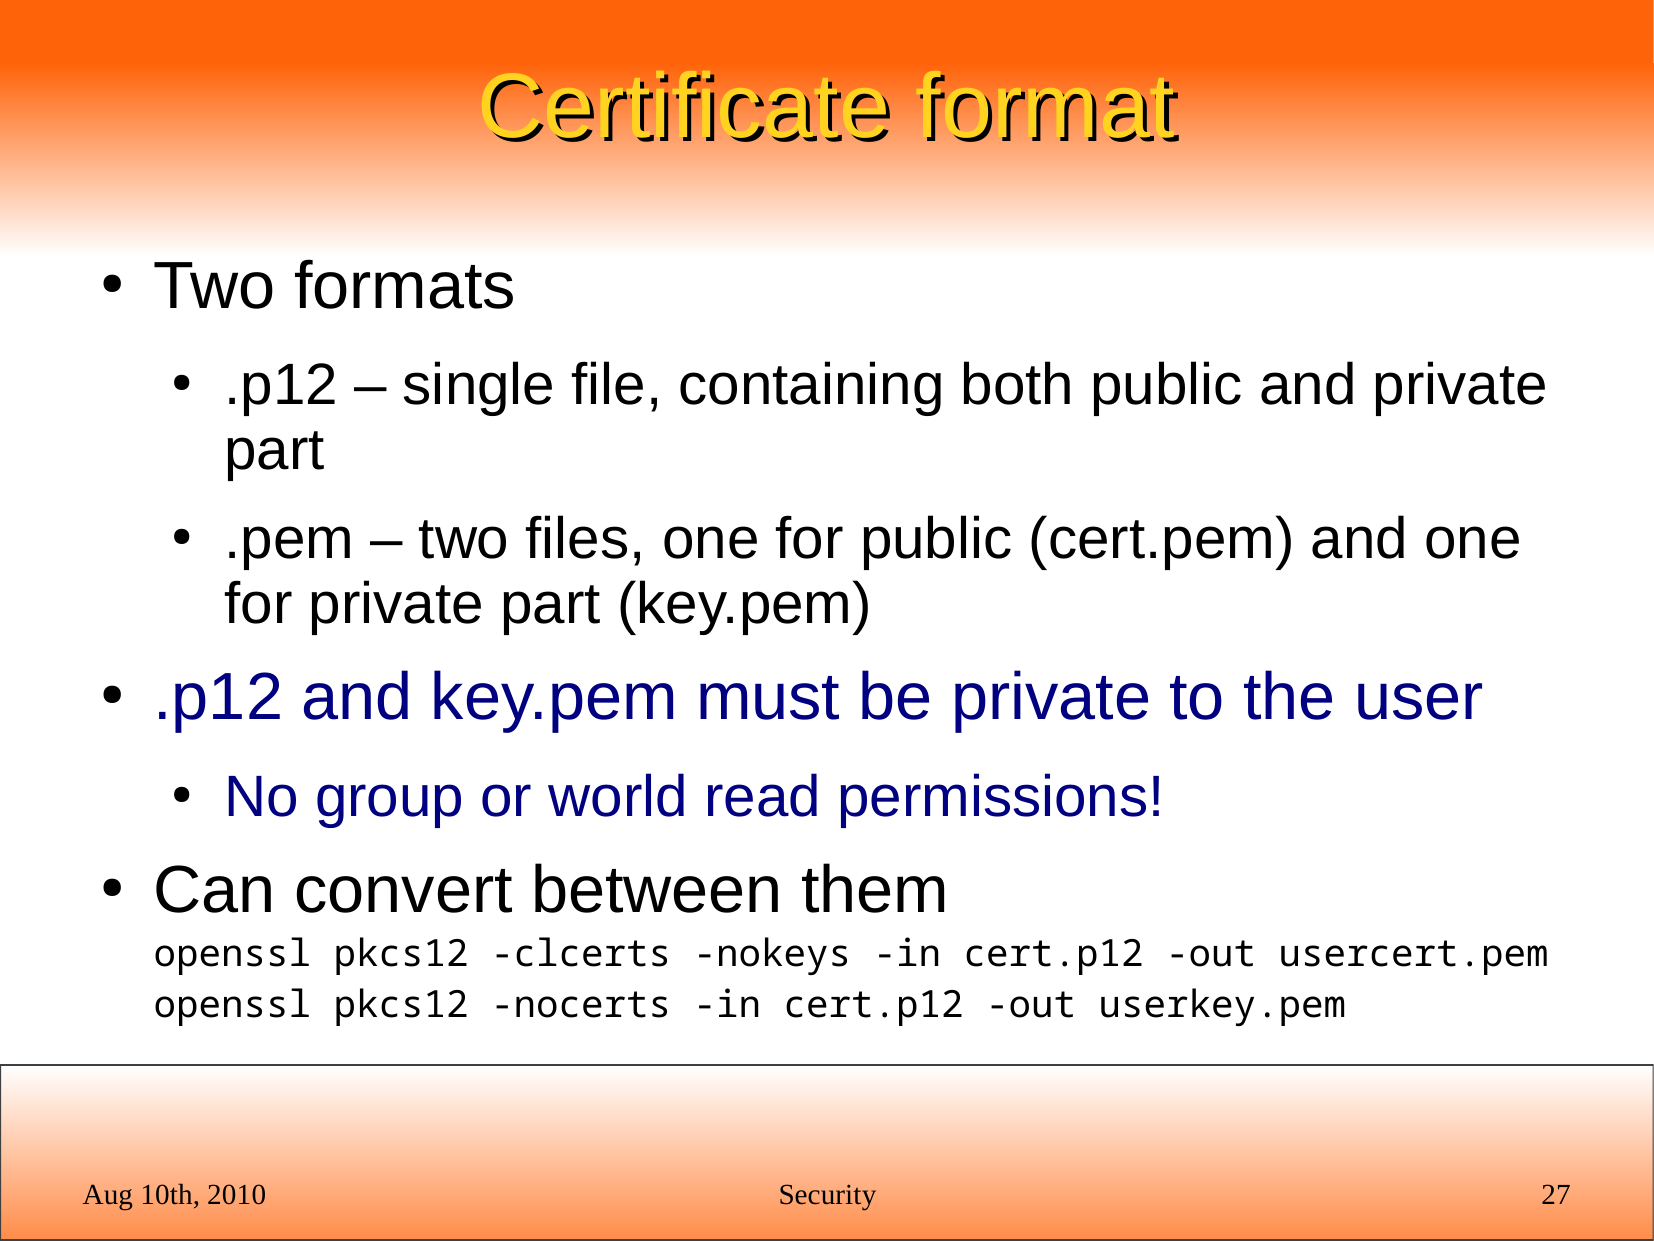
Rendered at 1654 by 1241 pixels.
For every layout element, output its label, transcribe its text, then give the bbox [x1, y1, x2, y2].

title Certificate format [82, 9, 1571, 202]
list Two formats .p12 – single file, containing both public and private part .pem – two files, one for public (cert.pem) and one for private part (key.pem) .p12 and key.pem must be private to the user No group or world read permissions! Can convert between them openssl pkcs12 -clcerts -nokeys -in cert.p12 -out usercert.pem openssl pkcs12 -nocerts -in cert.p12 -out userkey.pem [82, 247, 1571, 1067]
